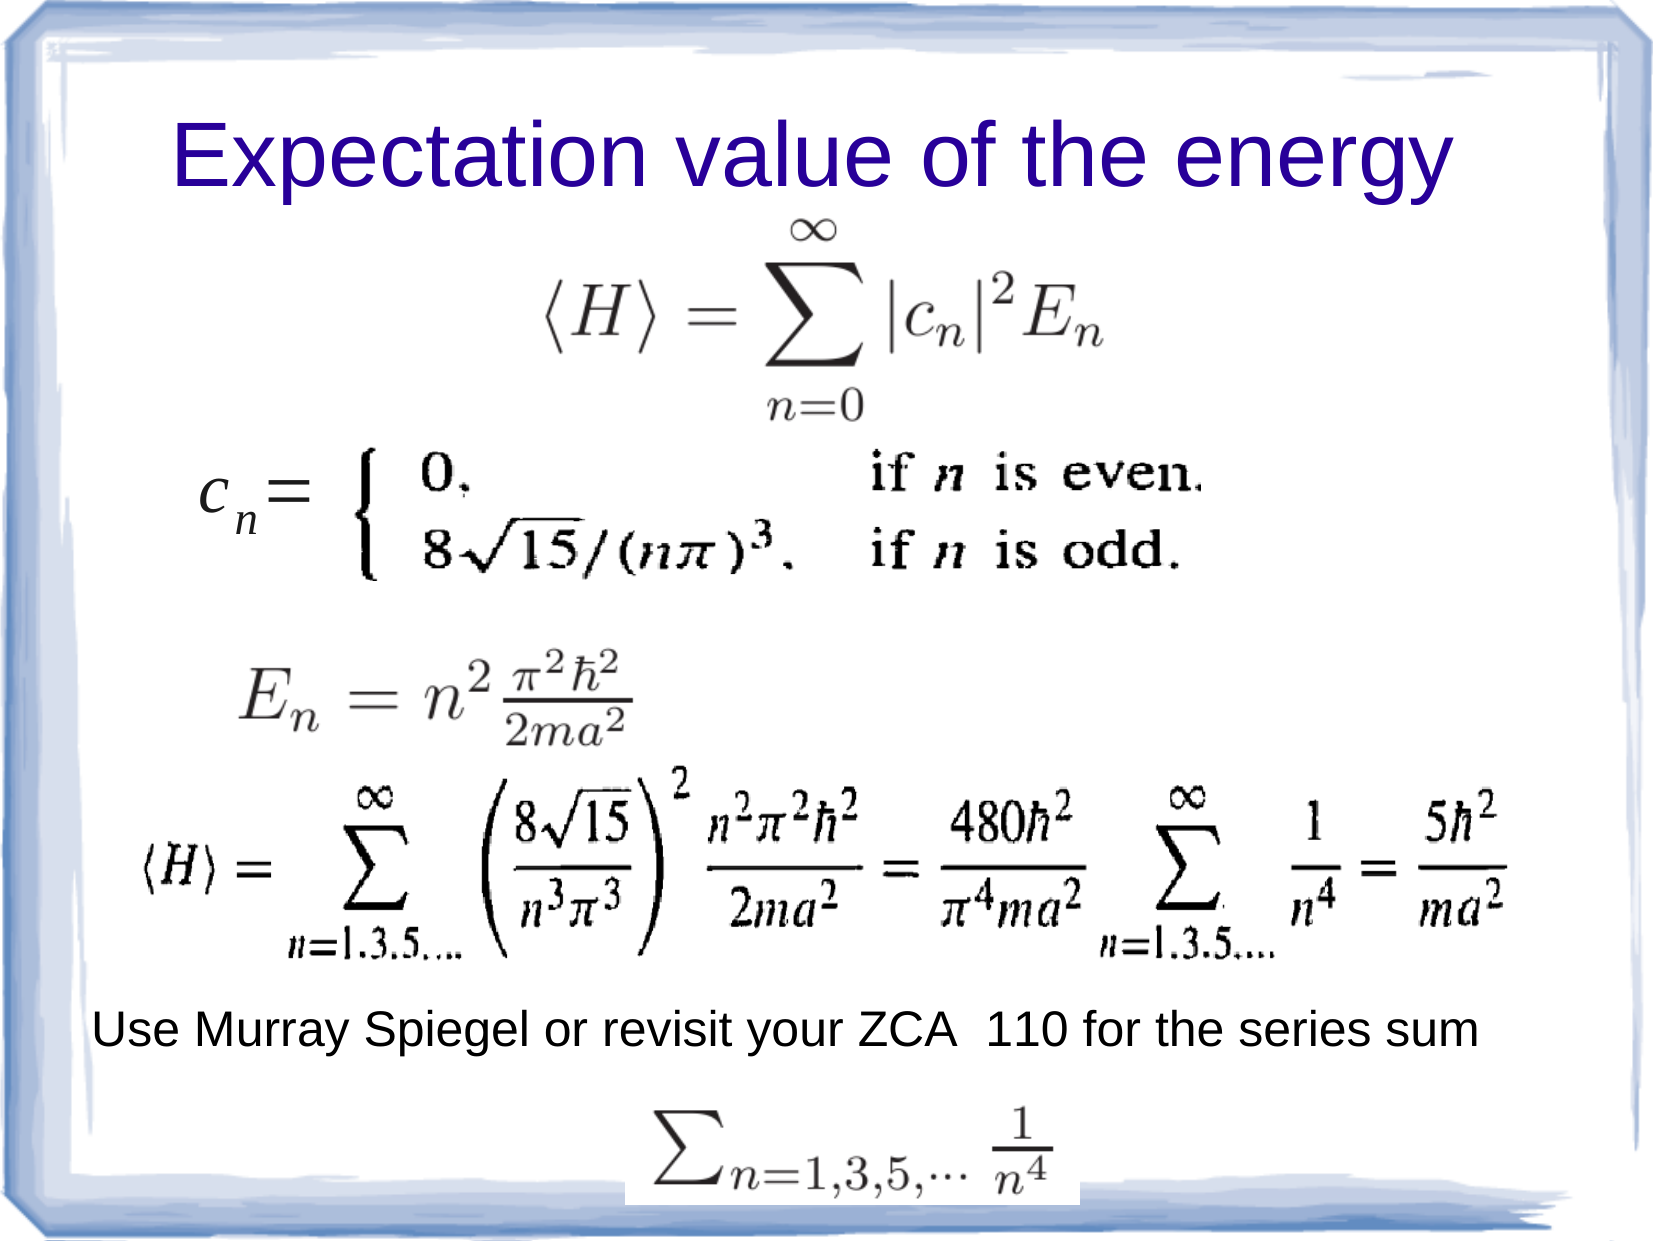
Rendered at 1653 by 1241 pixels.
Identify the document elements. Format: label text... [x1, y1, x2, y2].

text_box Use Murray Spiegel or revisit your ZCA 110 for the series sum [76, 994, 1560, 1065]
picture [0, 0, 1653, 1241]
chart [180, 450, 361, 555]
title Expectation value of the energy [82, 49, 1571, 257]
